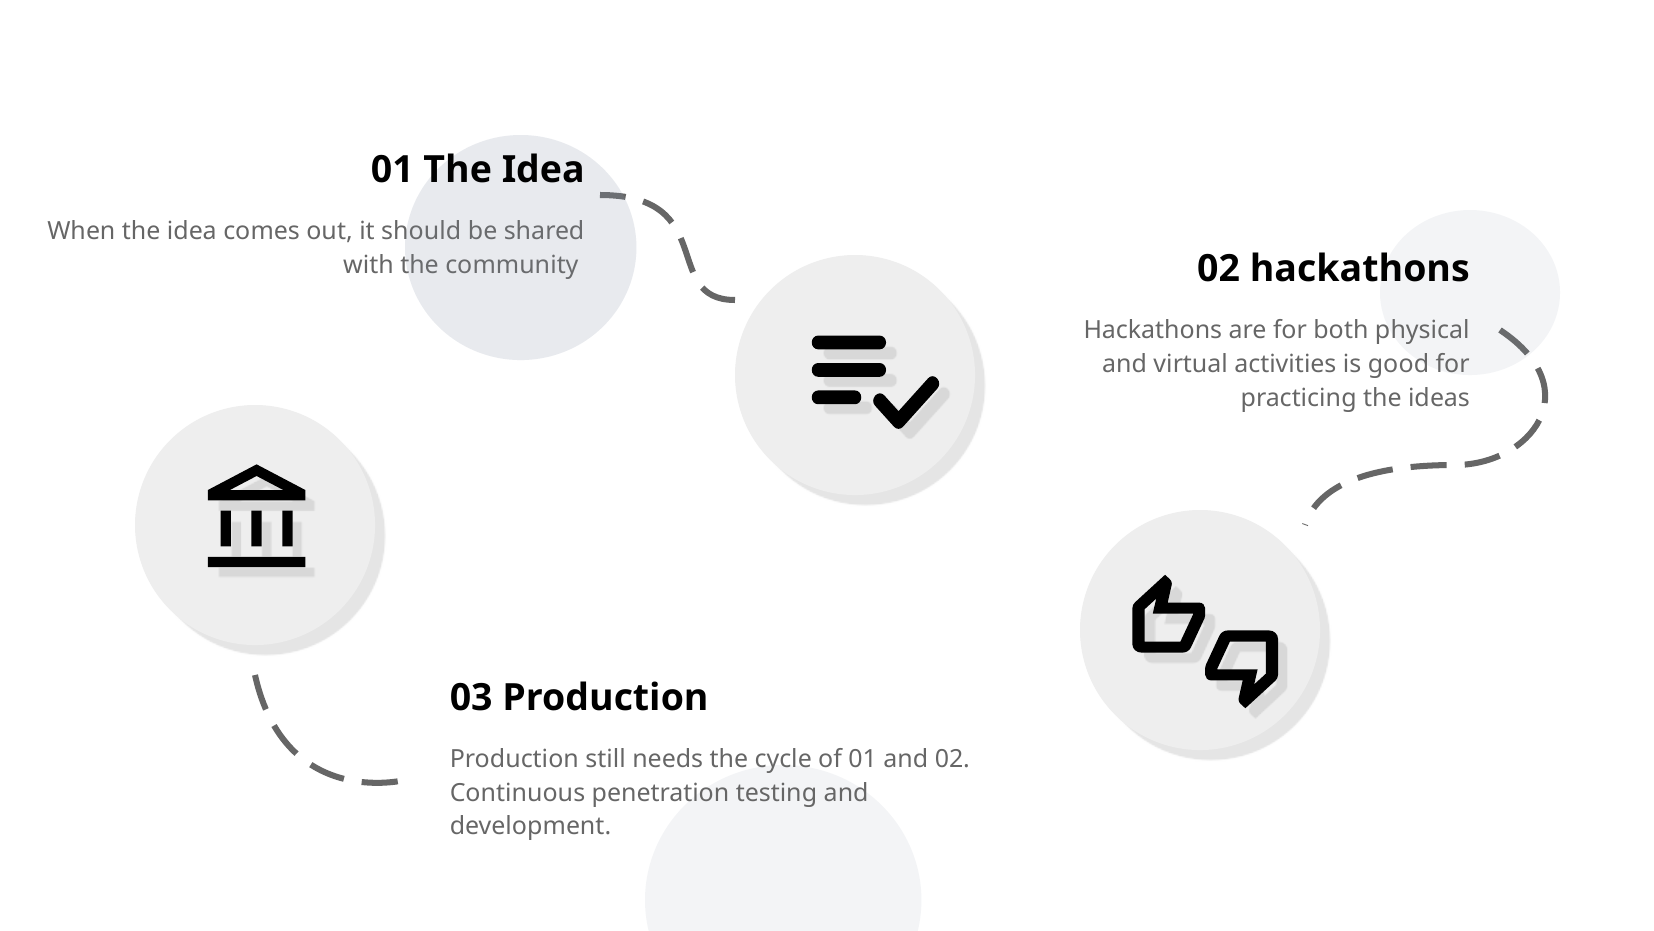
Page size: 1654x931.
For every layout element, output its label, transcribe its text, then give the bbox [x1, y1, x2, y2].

text_box [405, 166, 637, 361]
text_box 01 The Idea [270, 135, 601, 201]
picture [796, 291, 952, 463]
text_box 02 hackathons [1155, 234, 1486, 301]
text_box 03 Production [435, 662, 766, 729]
picture [1129, 572, 1282, 712]
text_box Production still needs the cycle of 01 and 02. Continuous penetration testing and development. [435, 732, 991, 856]
text_box When the idea comes out, it should be shared with the community [29, 205, 601, 367]
picture [195, 456, 324, 586]
text_box Hackathons are for both physical and virtual activities is good for practicing the ideas [1035, 304, 1486, 456]
